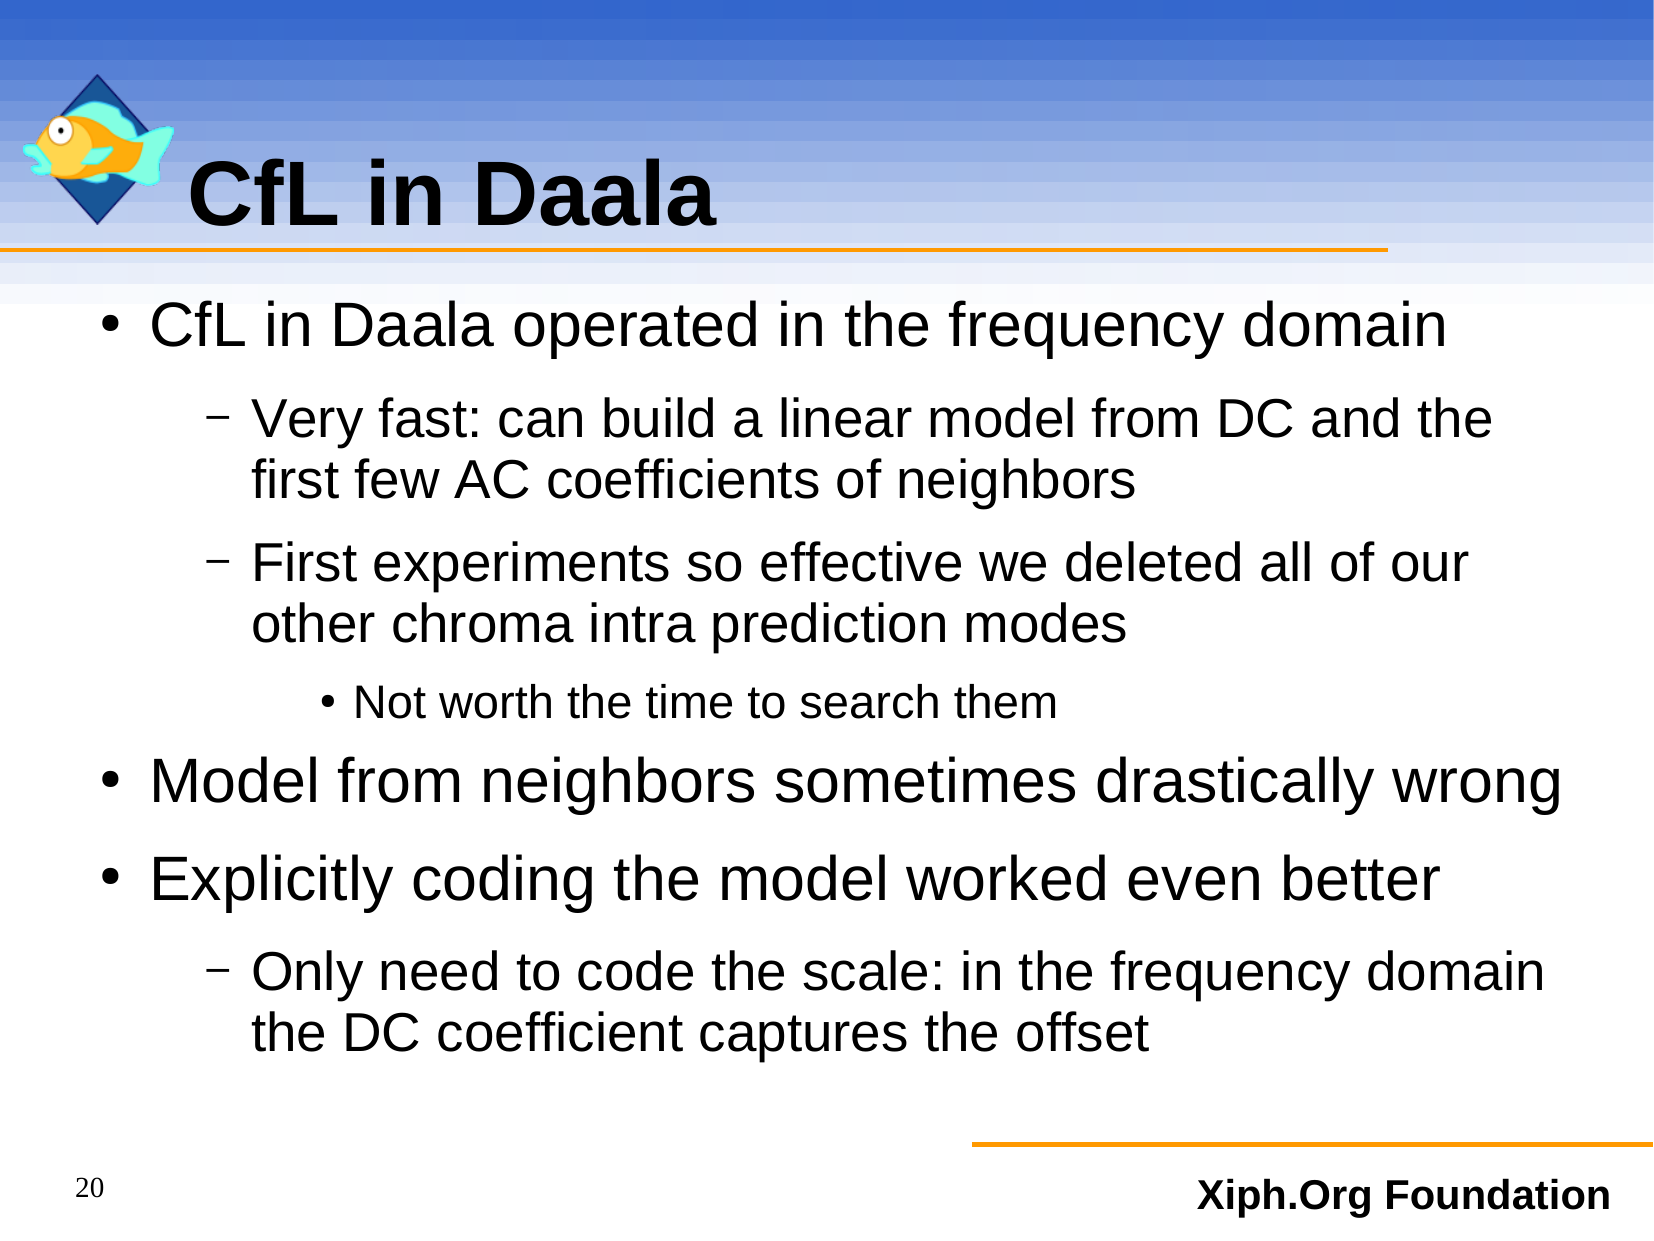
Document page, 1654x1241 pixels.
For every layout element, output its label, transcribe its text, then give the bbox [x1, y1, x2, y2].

title CfL in Daala [187, 37, 1571, 245]
list CfL in Daala operated in the frequency domain Very fast: can build a linear model from DC and the first few AC coefficients of neighbors First experiments so effective we deleted all of our other chroma intra prediction modes Not worth the time to search them Model from neighbors sometimes drastically wrong Explicitly coding the model worked even better Only need to code the scale: in the frequency domain the DC coefficient captures the offset [82, 290, 1571, 1126]
picture [0, 0, 1654, 1241]
